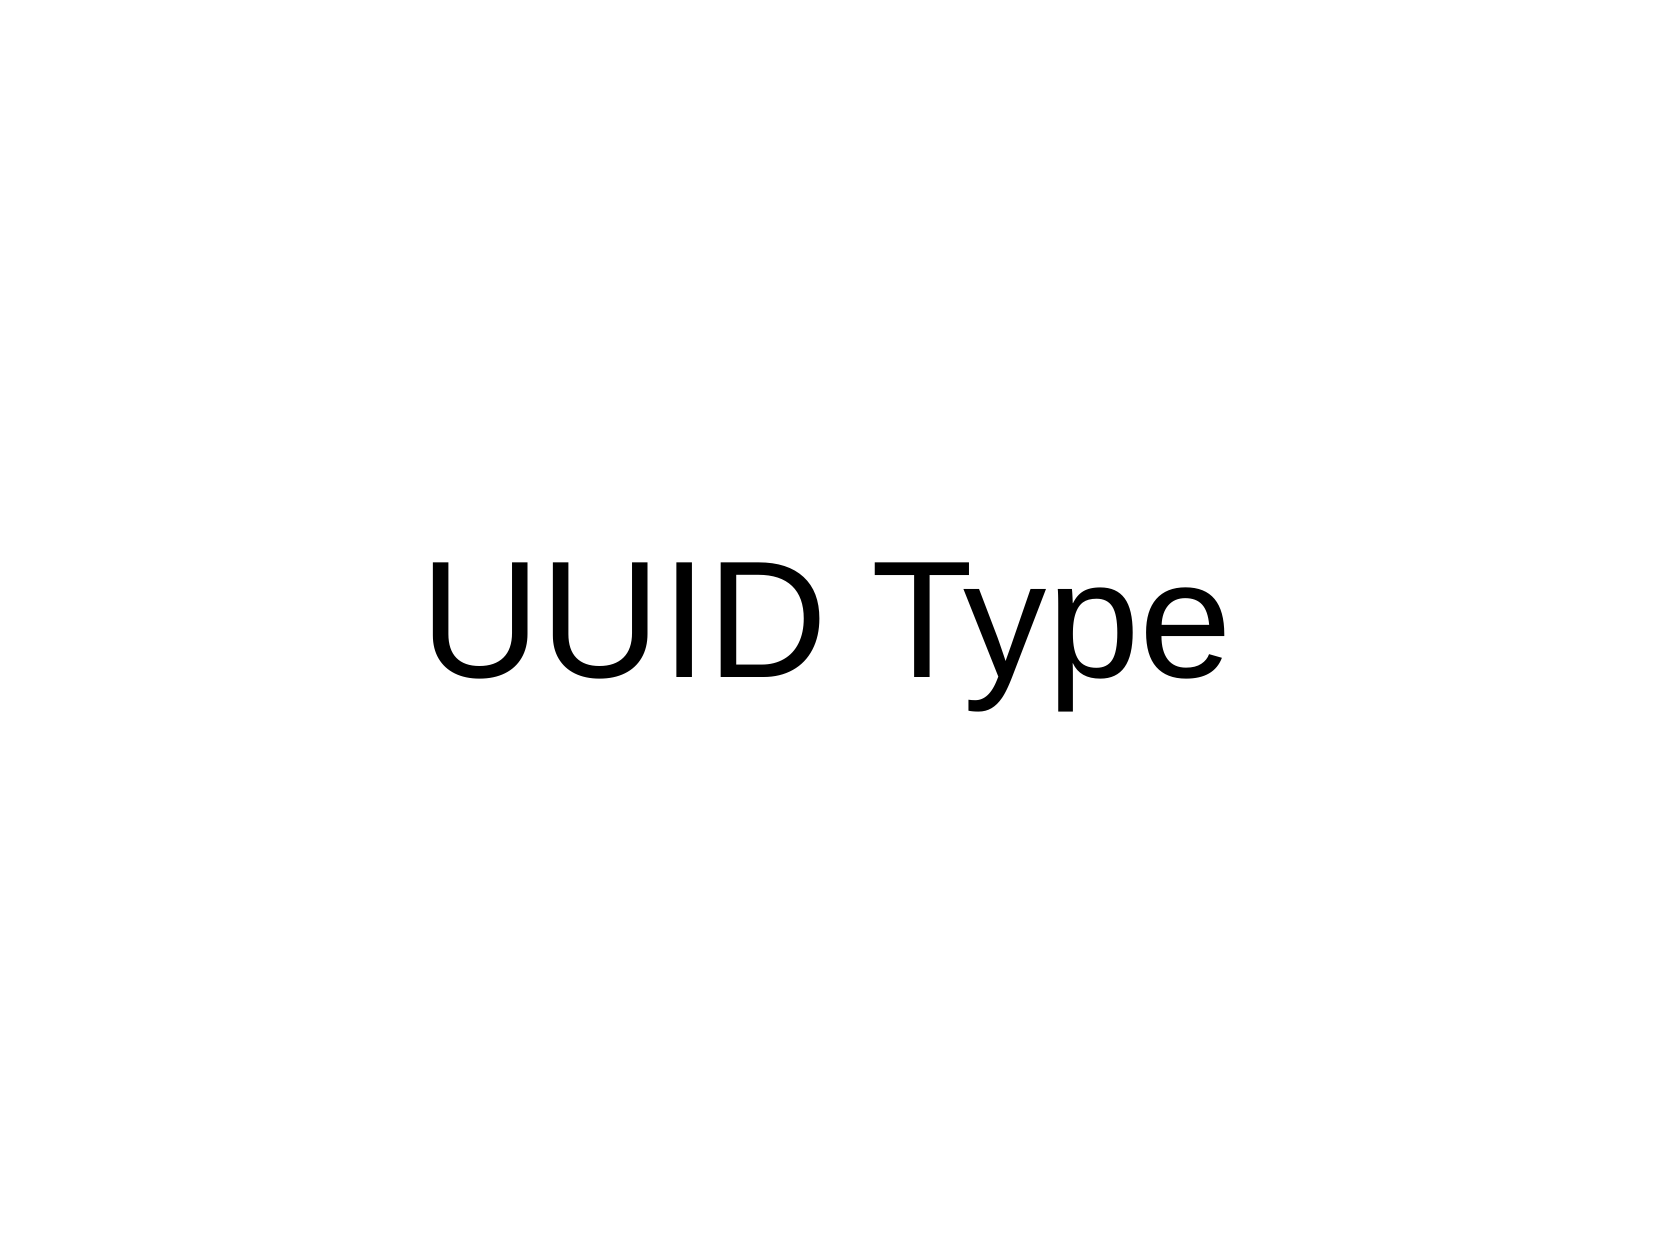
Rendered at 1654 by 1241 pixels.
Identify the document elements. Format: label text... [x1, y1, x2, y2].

title UUID Type [0, 523, 1654, 717]
